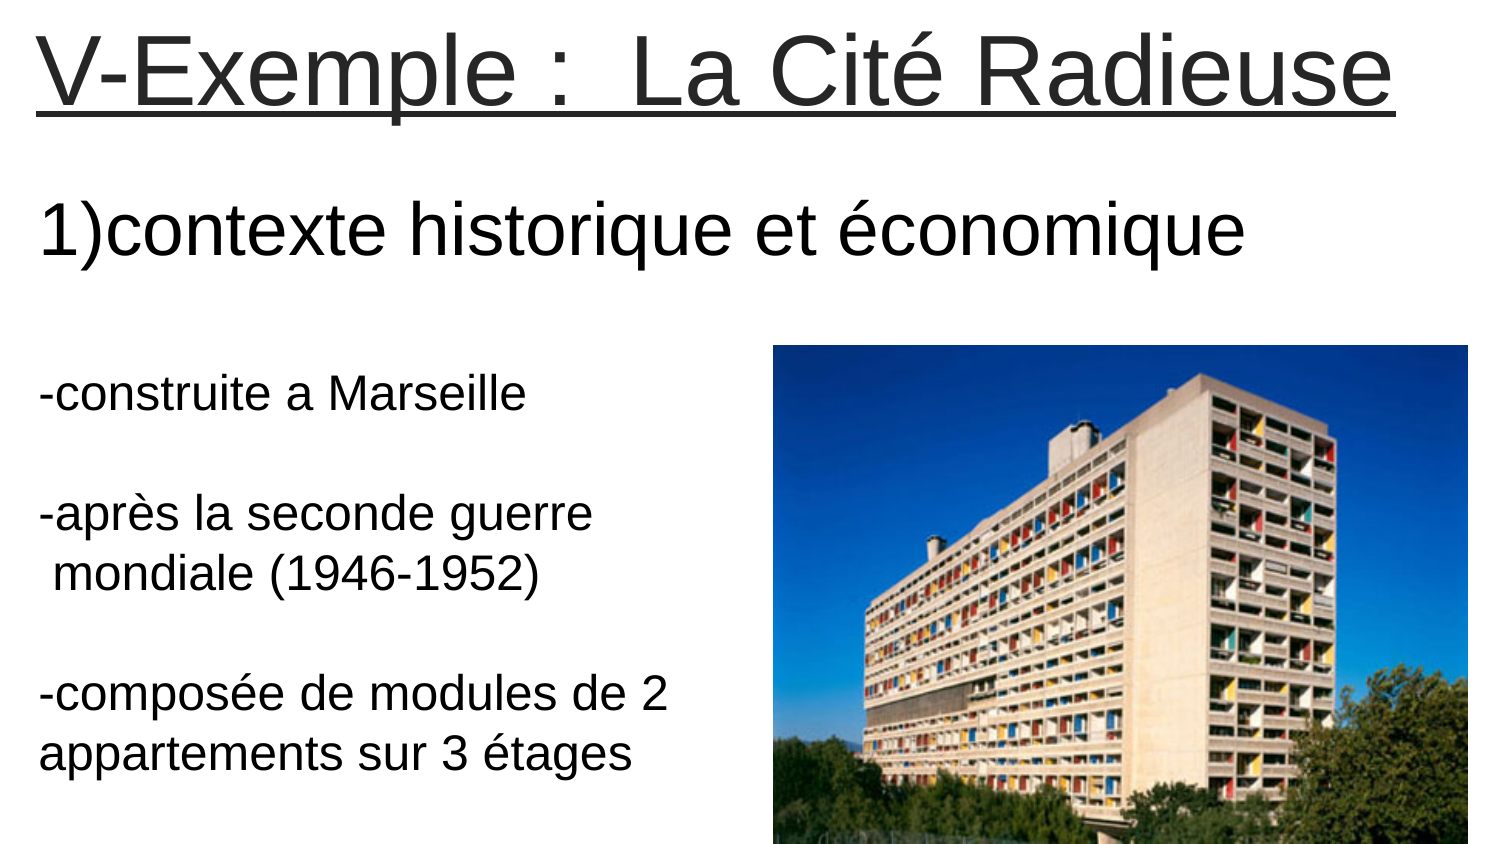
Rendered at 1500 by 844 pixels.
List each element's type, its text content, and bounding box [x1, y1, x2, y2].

picture [773, 345, 1468, 844]
title V-Exemple : La Cité Radieuse [0, 0, 1433, 141]
list 1)contexte historique et économique -construite a Marseille -après la seconde guerre mondiale (1946-1952) -composée de modules de 2 appartements sur 3 étages [23, 165, 1441, 777]
